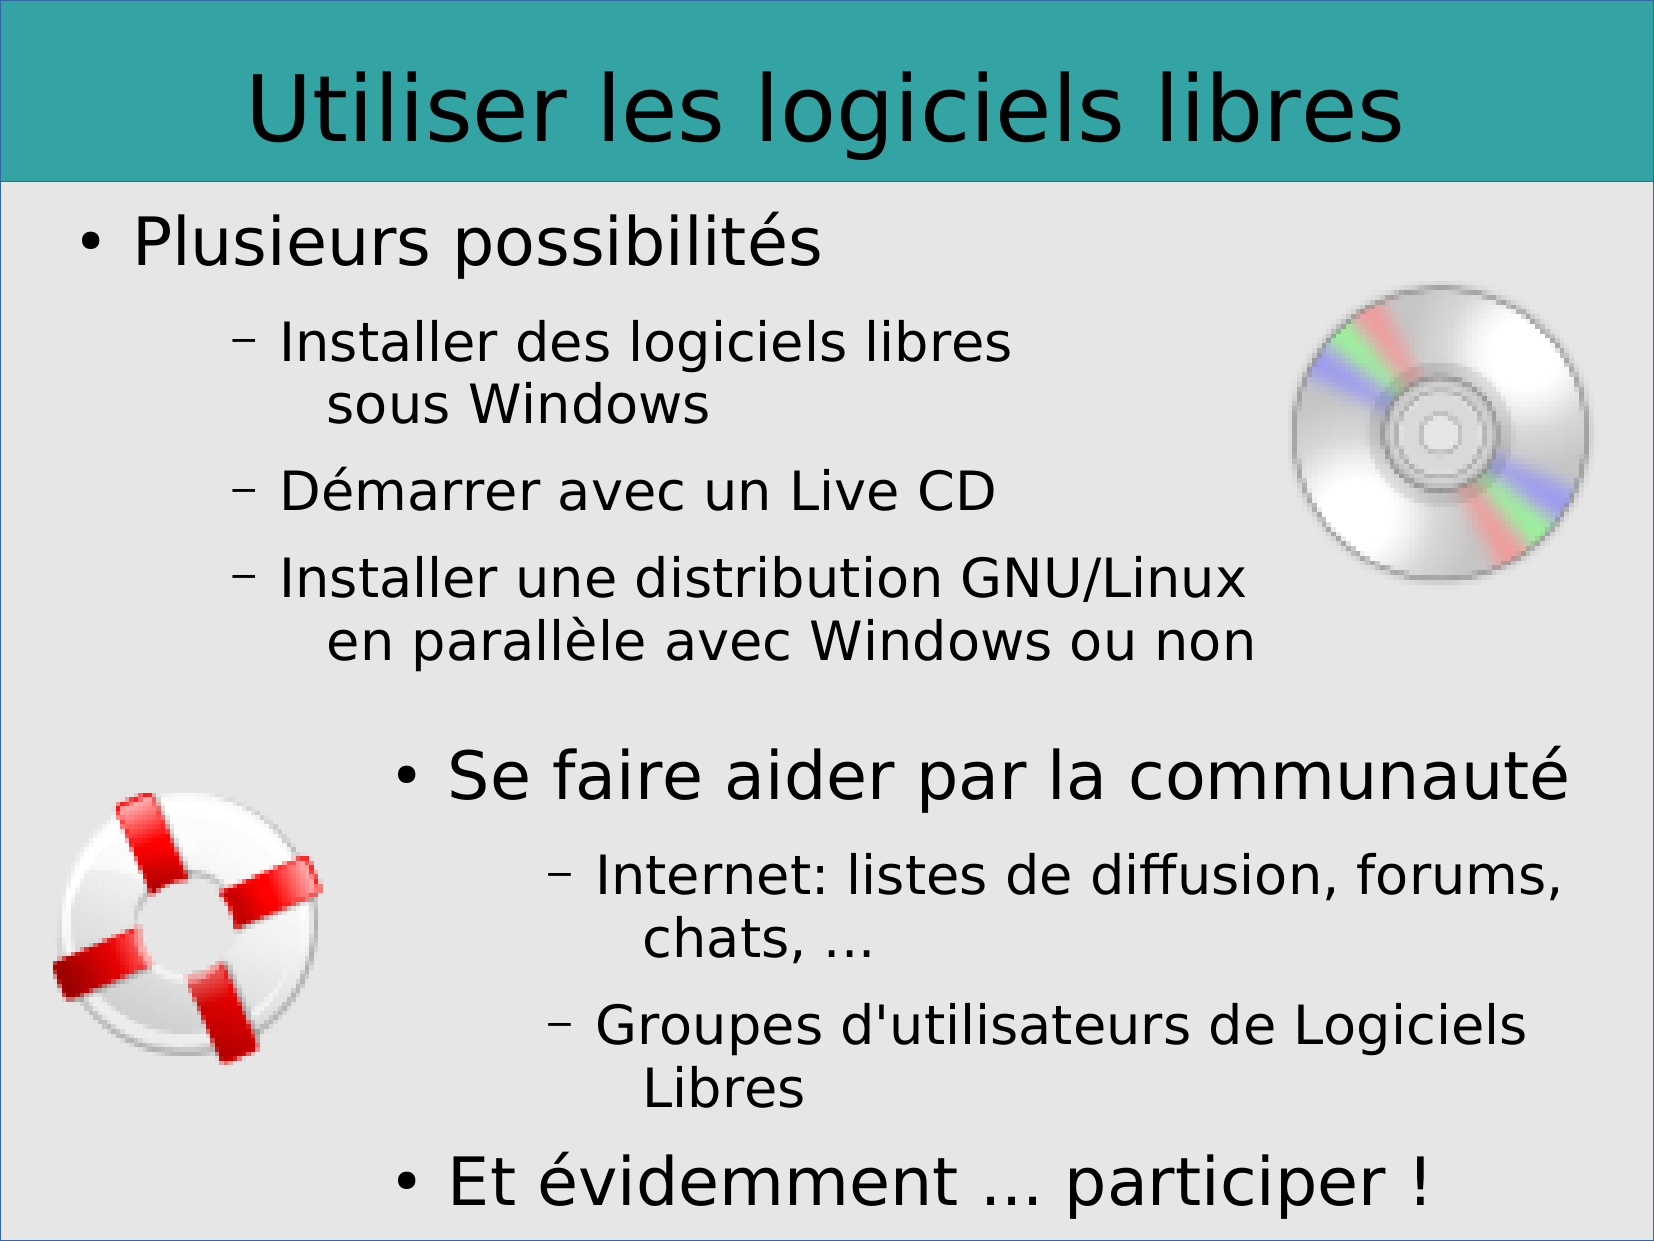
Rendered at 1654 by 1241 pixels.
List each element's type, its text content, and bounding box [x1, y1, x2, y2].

list Se faire aider par la communauté Internet: listes de diffusion, forums, chats, ... Groupes d'utilisateurs de Logiciels Libres Et évidemment ... participer ! [359, 737, 1632, 1217]
picture [1316, 281, 1599, 590]
title Utiliser les logiciels libres [82, 49, 1571, 170]
picture [44, 784, 332, 1075]
list Plusieurs possibilités Installer des logiciels libres sous Windows Démarrer avec un Live CD Installer une distribution GNU/Linux en parallèle avec Windows ou non [43, 203, 1316, 718]
